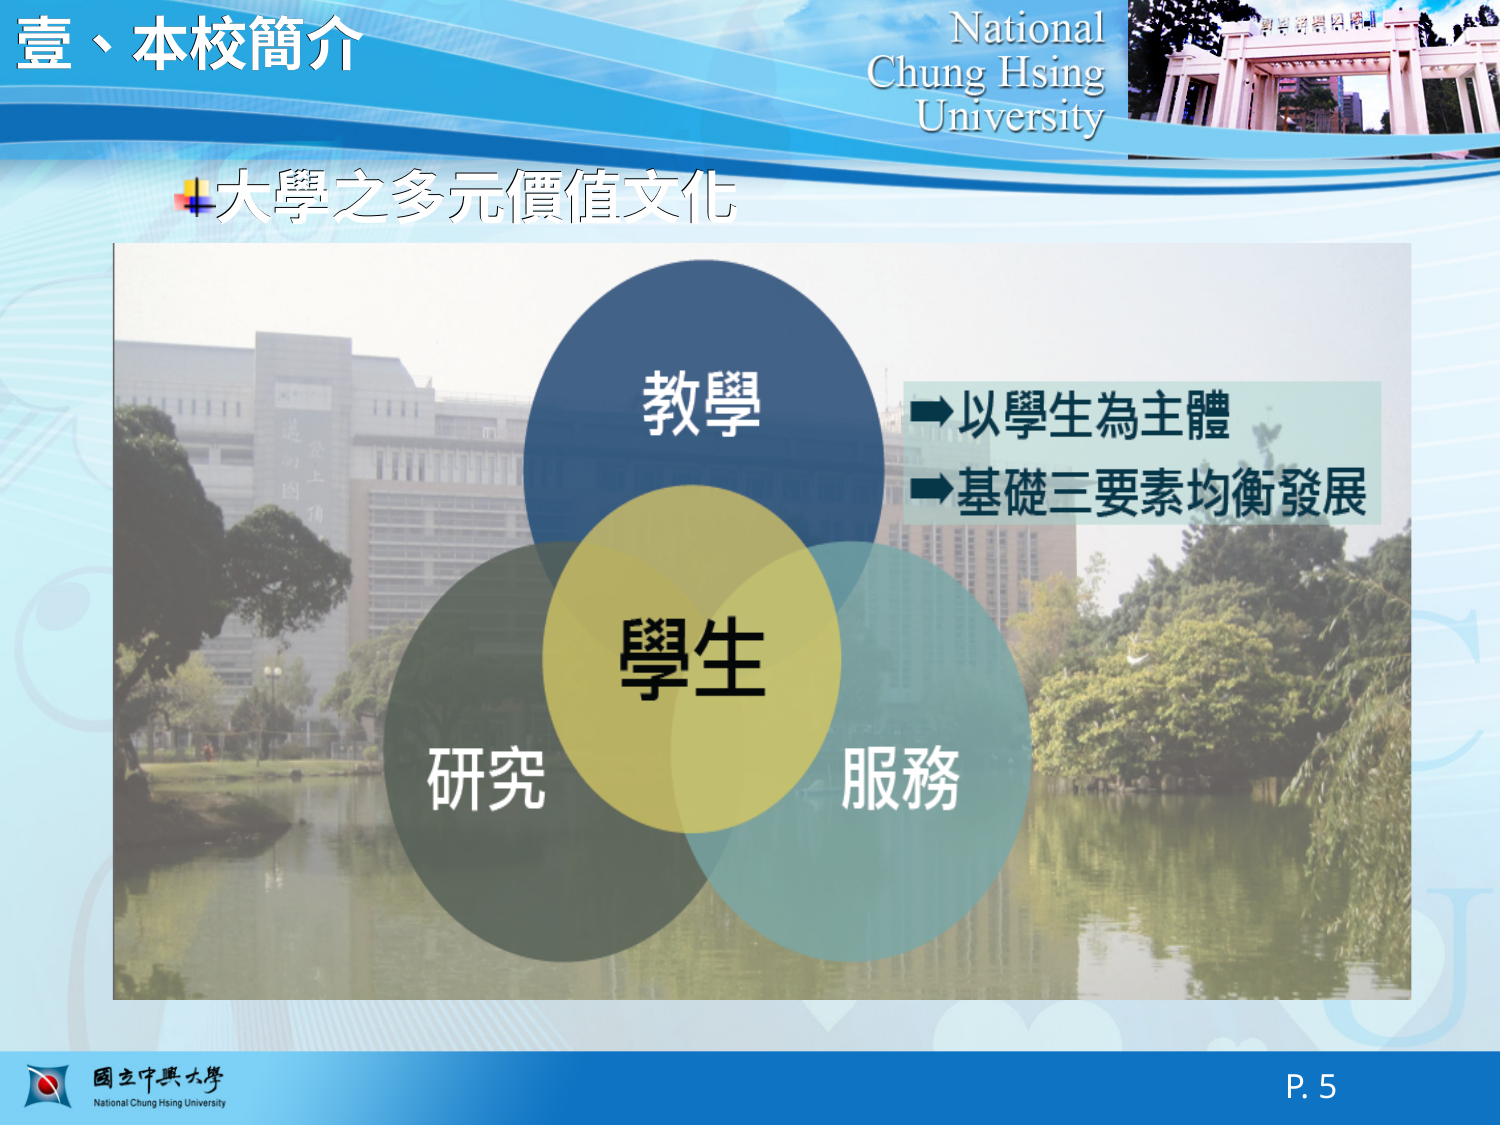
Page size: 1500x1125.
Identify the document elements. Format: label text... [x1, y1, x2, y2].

text_box 大學之多元價值文化 [159, 153, 1329, 238]
text_box 壹、本校簡介 [0, 0, 869, 79]
picture [112, 243, 1412, 1000]
